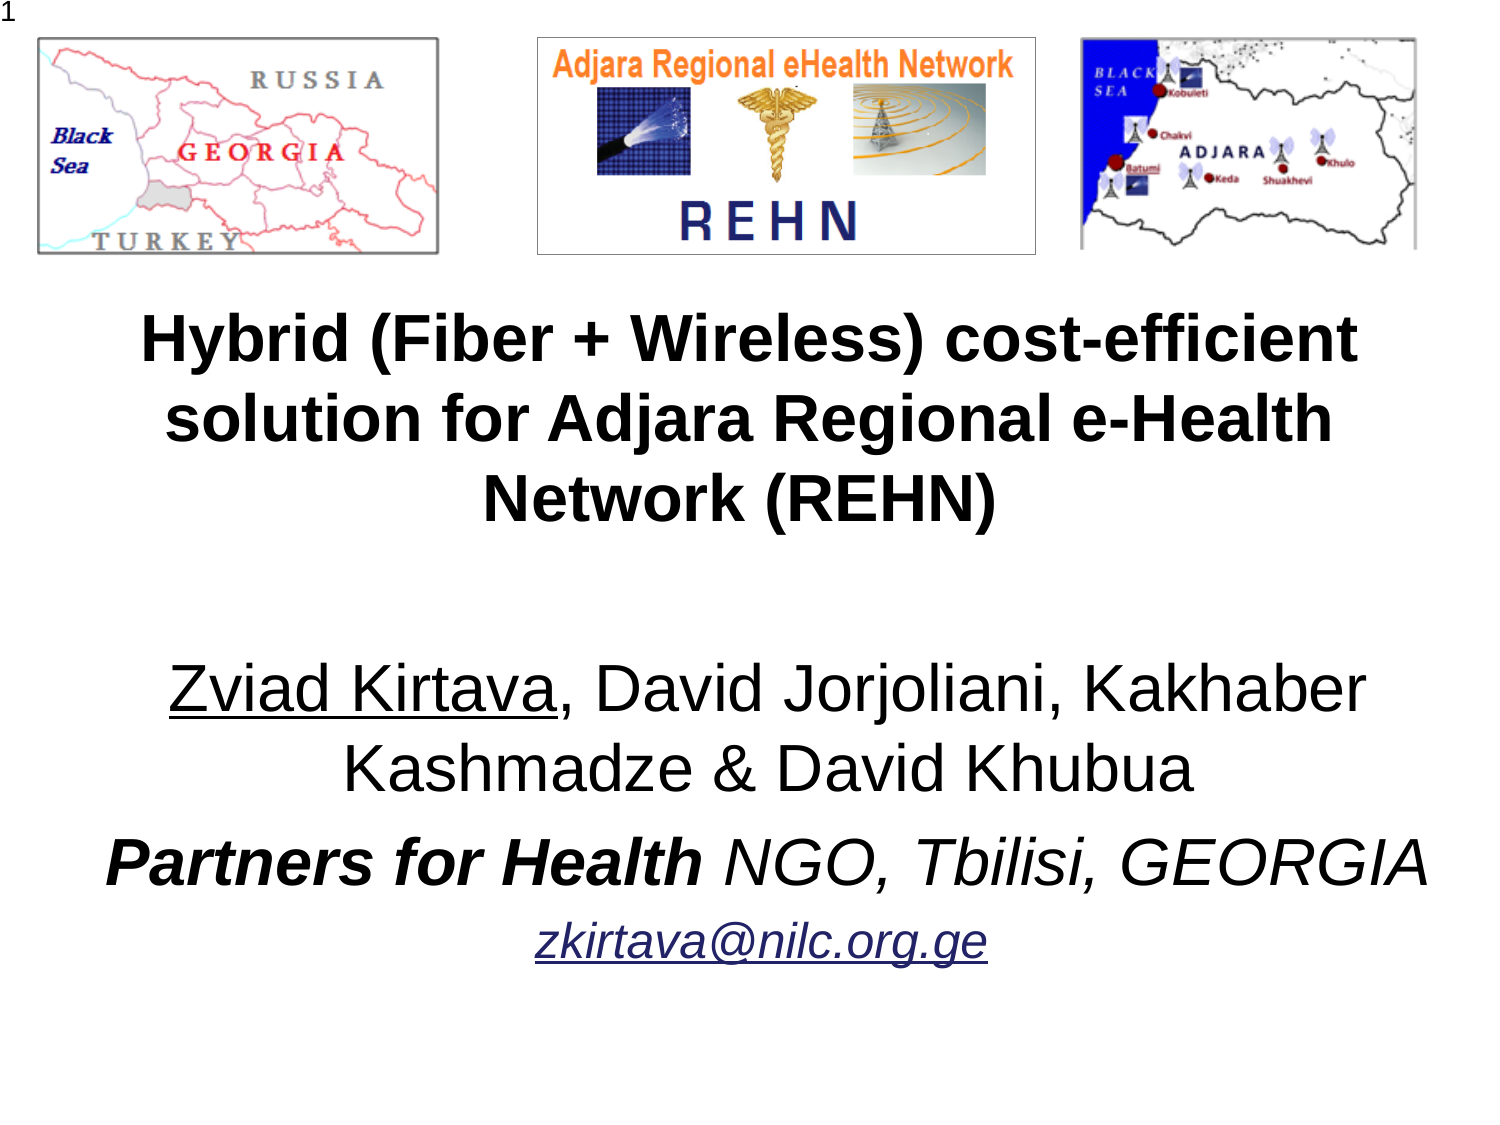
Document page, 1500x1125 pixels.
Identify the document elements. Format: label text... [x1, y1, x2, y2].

picture [1080, 37, 1419, 255]
picture [537, 37, 1036, 255]
title Hybrid (Fiber + Wireless) cost-efficient solution for Adjara Regional e-Health Network (REHN) [112, 349, 1388, 591]
subtitle Zviad Kirtava, David Jorjoliani, Kakhaber Kashmadze & David Khubua Partners for Health NGO, Tbilisi, GEORGIA zkirtava@nilc.org.ge [75, 637, 1463, 925]
picture [37, 37, 441, 299]
